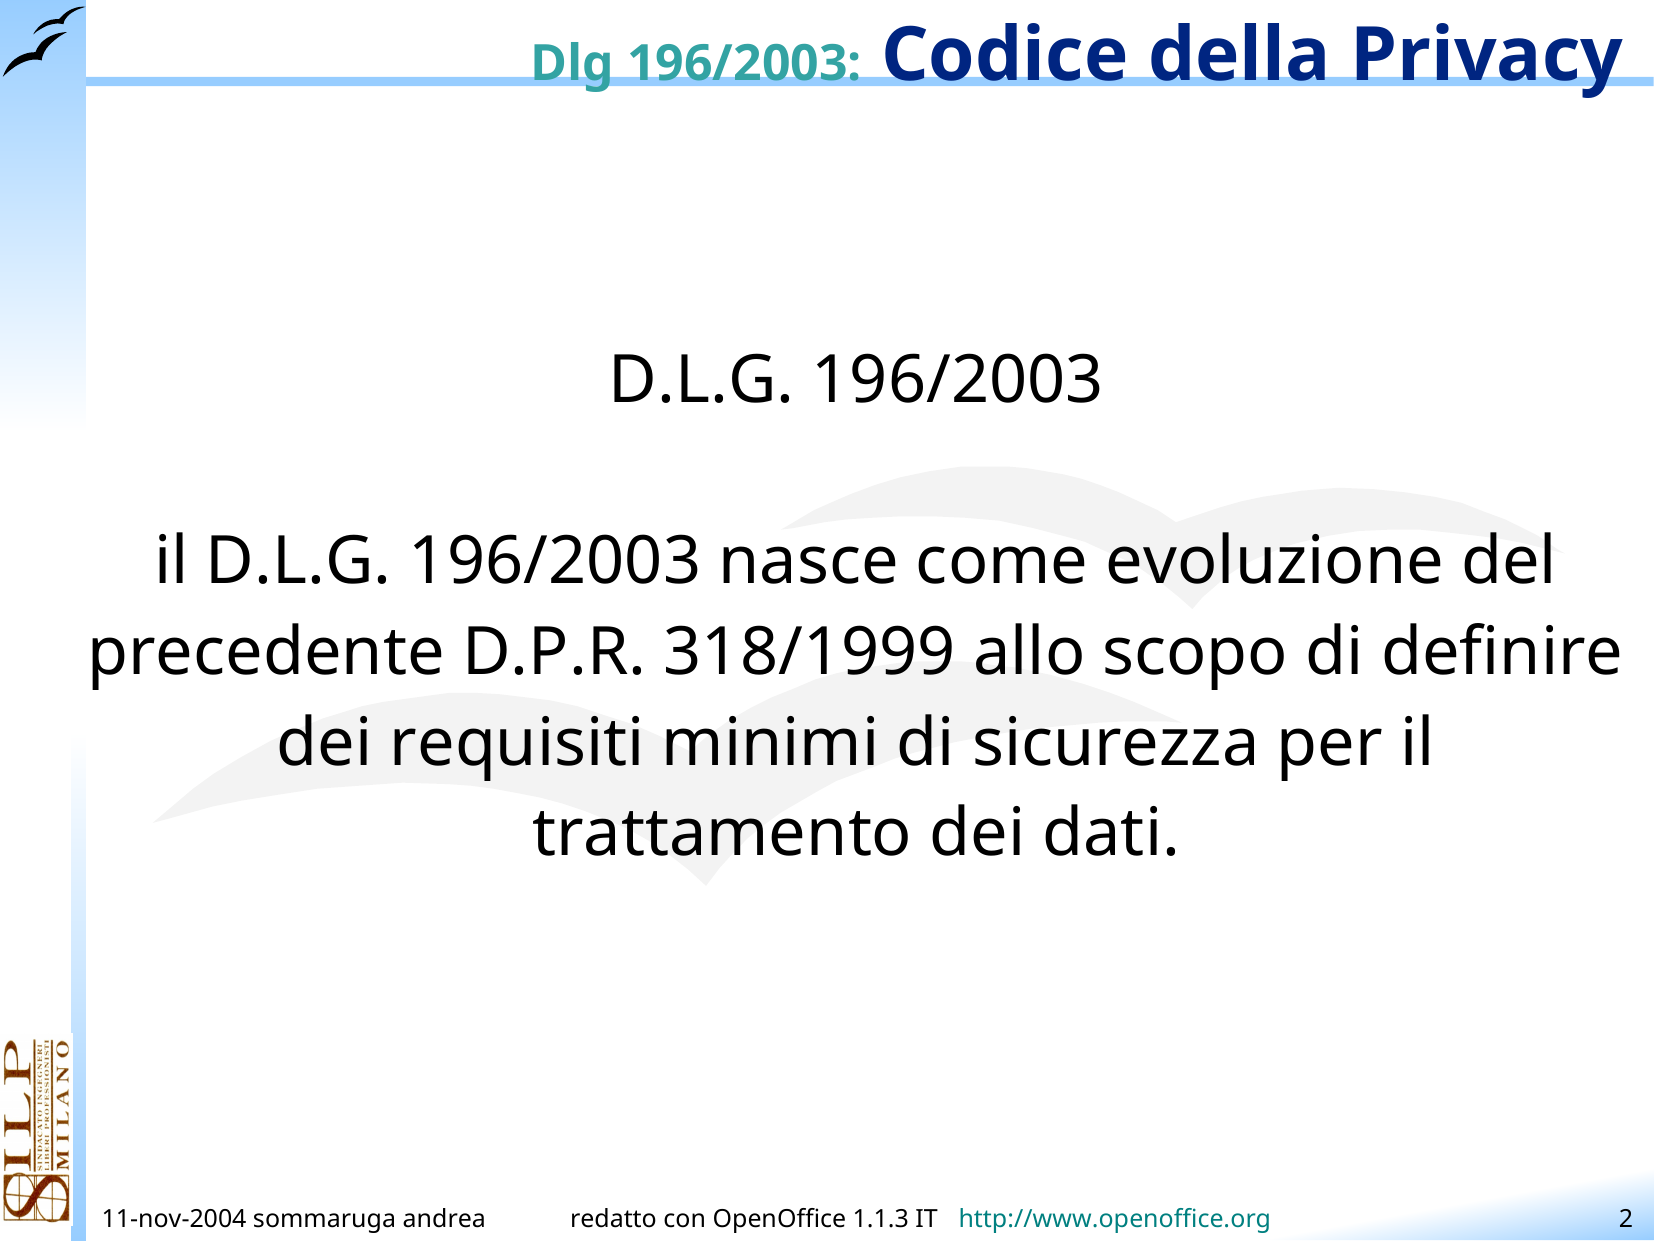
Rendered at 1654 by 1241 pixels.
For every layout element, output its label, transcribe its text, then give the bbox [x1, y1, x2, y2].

subtitle D.L.G. 196/2003 il D.L.G. 196/2003 nasce come evoluzione del precedente D.P.R. 318/1999 allo scopo di definire dei requisiti minimi di sicurezza per il trattamento dei dati. [85, 134, 1628, 1163]
picture [0, 1033, 73, 1226]
title Dlg 196/2003: Codice della Privacy [85, 0, 1654, 104]
